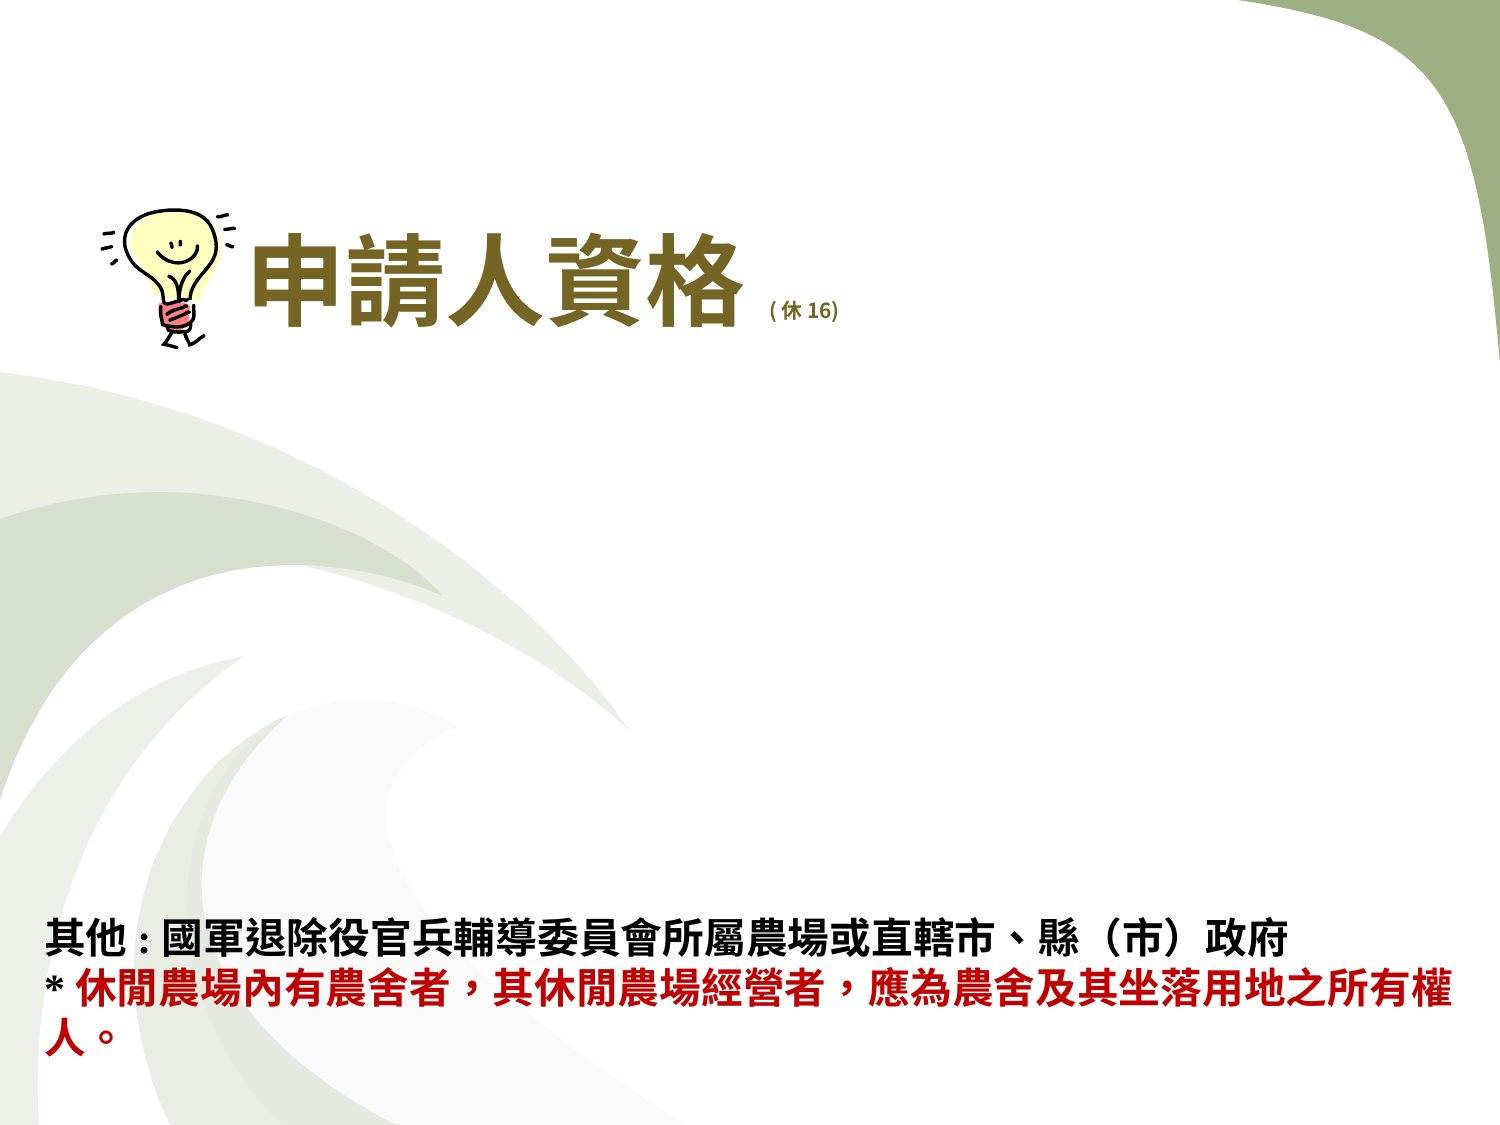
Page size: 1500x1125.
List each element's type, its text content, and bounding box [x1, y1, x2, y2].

text_box 其他:國軍退除役官兵輔導委員會所屬農場或直轄市、縣（市）政府 *休閒農場內有農舍者，其休閒農場經營者，應為農舍及其坐落用地之所有權人。 [29, 904, 1500, 1120]
title 申請人資格(休16) [230, 185, 1225, 373]
picture [100, 208, 236, 350]
